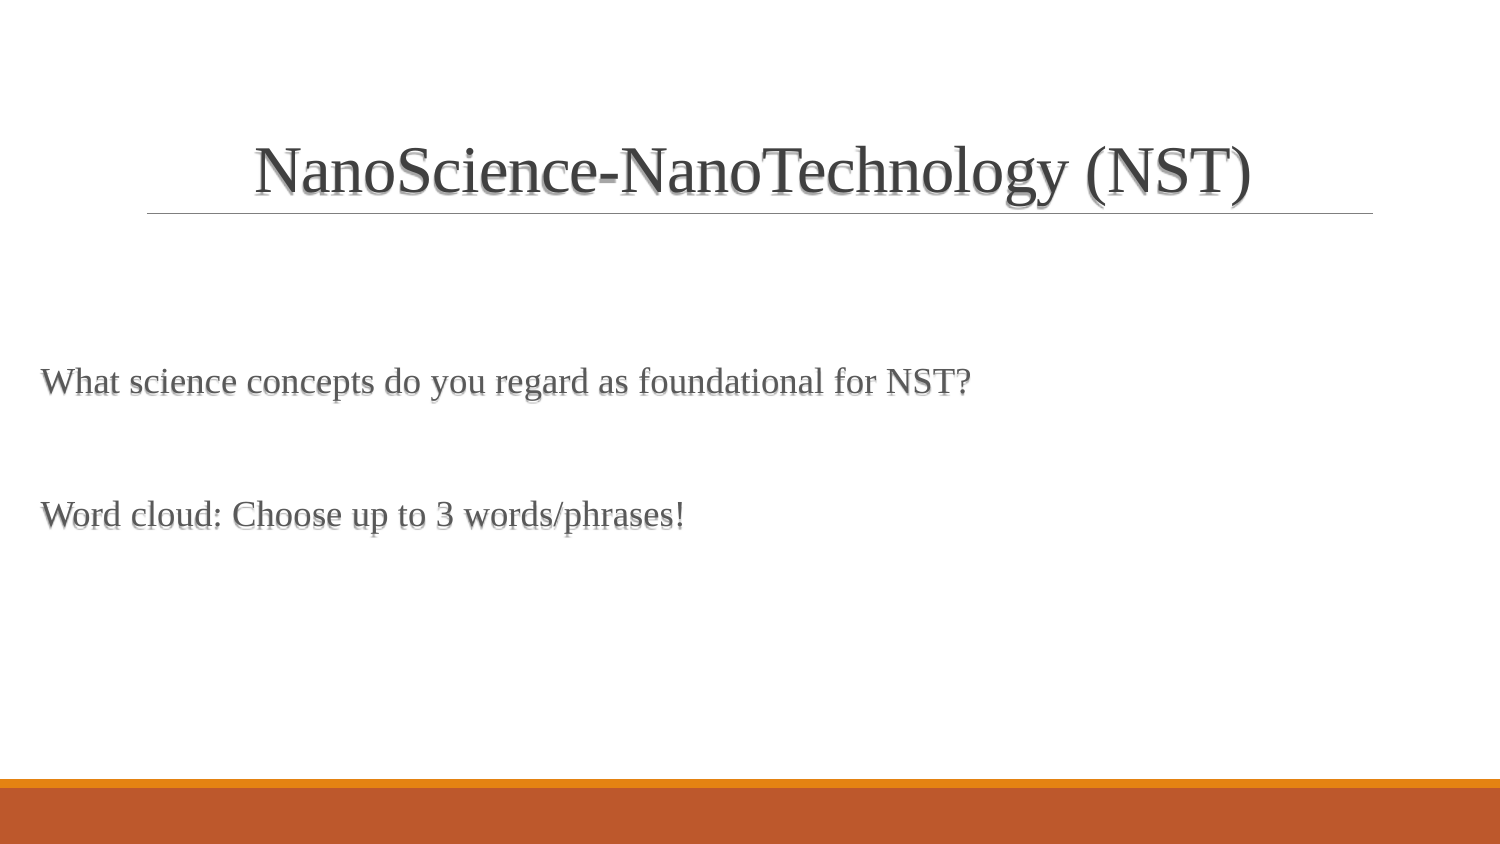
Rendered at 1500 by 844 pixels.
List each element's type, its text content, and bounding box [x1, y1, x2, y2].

list What science concepts do you regard as foundational for NST? Word cloud: Choose up to 3 words/phrases! [29, 344, 1477, 544]
title NanoScience-NanoTechnology (NST) [134, 35, 1373, 214]
